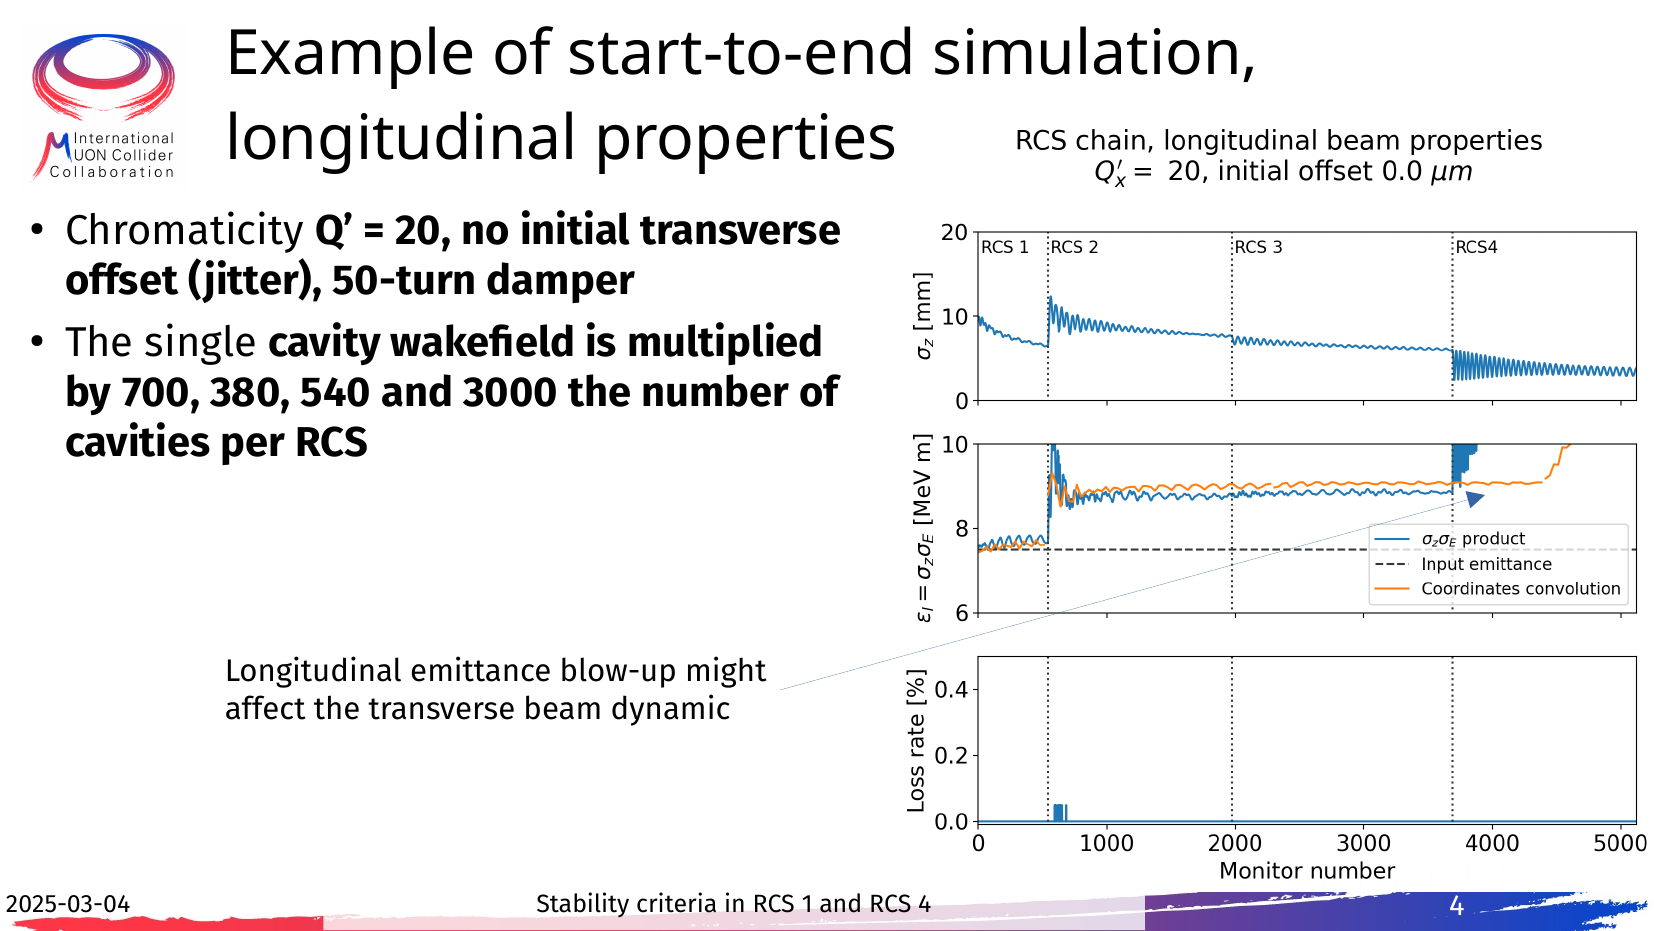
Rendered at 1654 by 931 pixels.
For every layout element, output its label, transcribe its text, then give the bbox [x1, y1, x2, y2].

text_box Longitudinal emittance blow-up might affect the transverse beam dynamic [210, 645, 796, 736]
text_box Chromaticity Q’ = 20, no initial transverse offset (jitter), 50-turn damper The single cavity wakefield is multiplied by 700, 380, 540 and 3000 the number of cavities per RCS [14, 198, 895, 633]
picture [0, 119, 1654, 931]
picture [21, 21, 188, 189]
title Example of start-to-end simulation, longitudinal properties [225, 7, 1571, 268]
